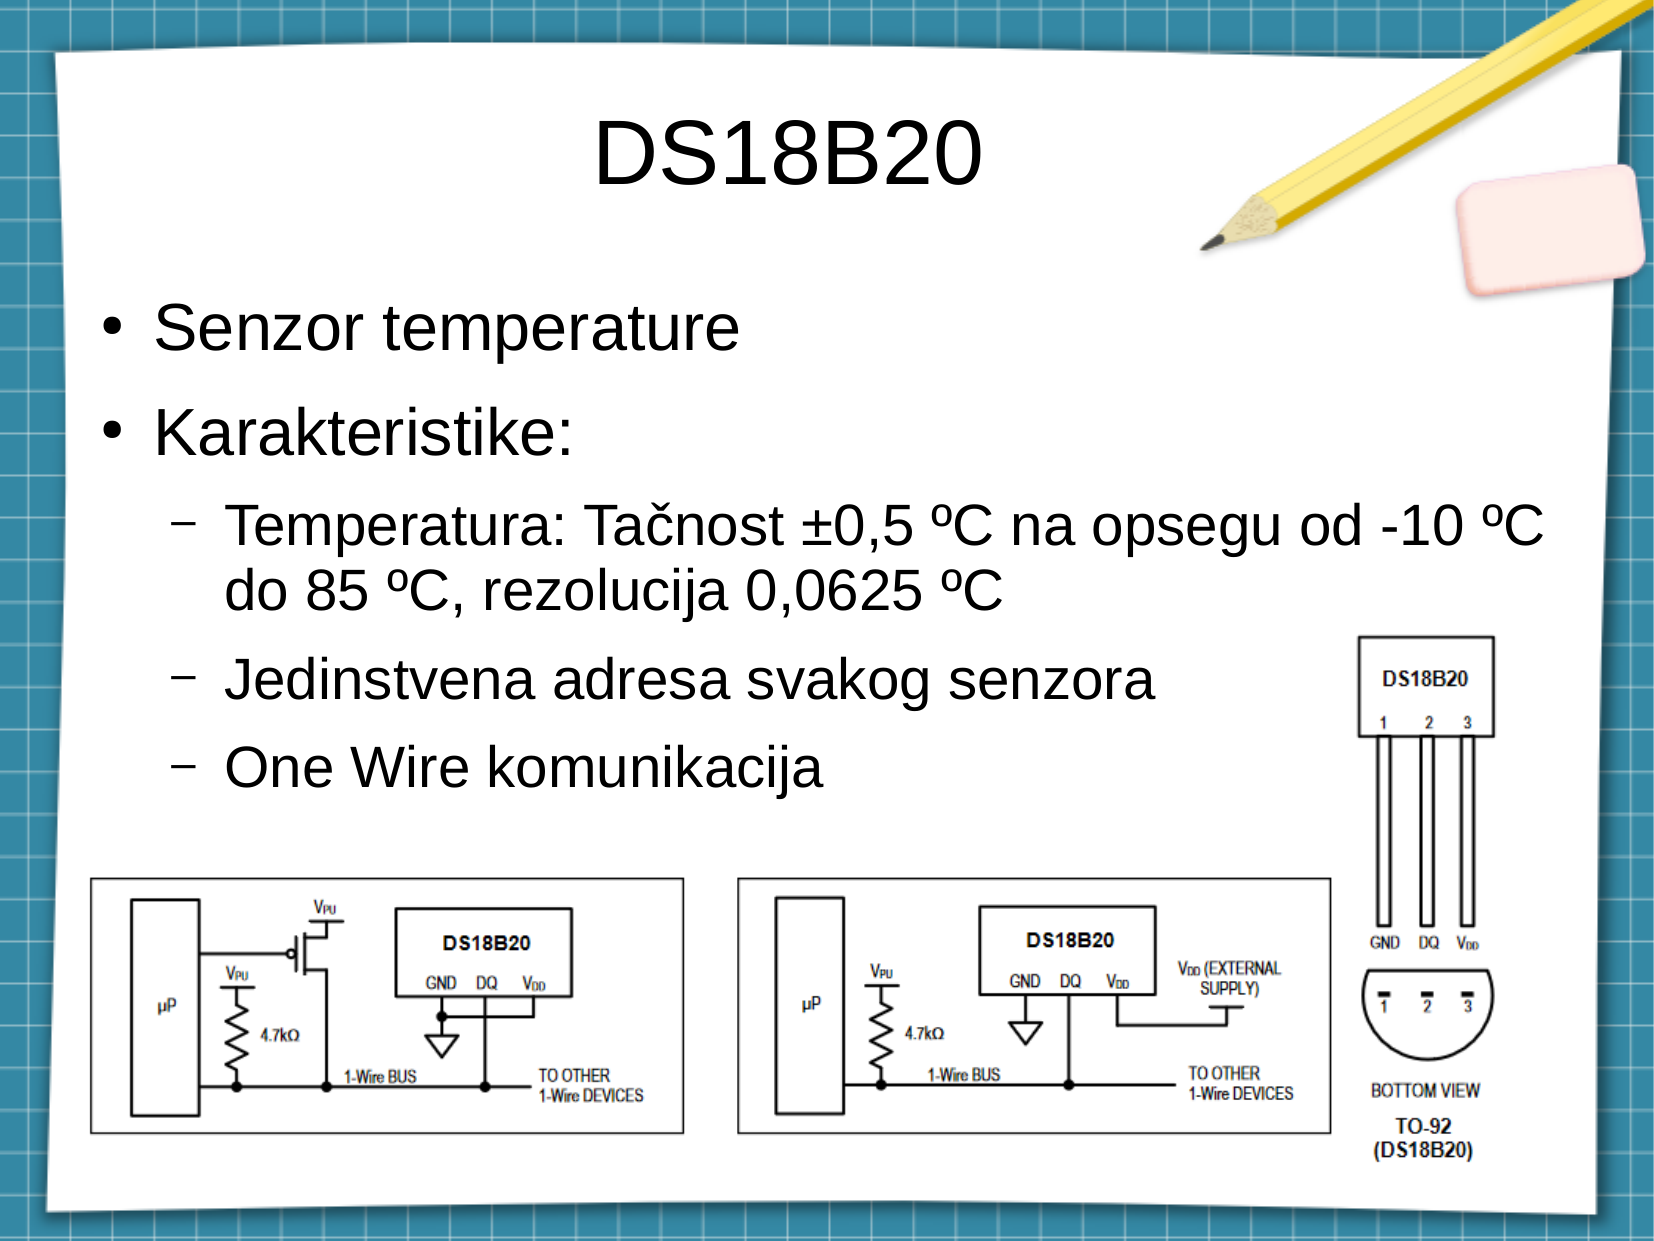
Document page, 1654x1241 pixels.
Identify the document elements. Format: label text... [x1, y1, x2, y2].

title DS18B20 [82, 49, 1571, 257]
list Senzor temperature Karakteristike: Temperatura: Tačnost ±0,5 ºC na opsegu od -10 ºC do 85 ºC, rezolucija 0,0625 ºC Jedinstvena adresa svakog senzora One Wire komunikacija [82, 290, 1571, 1010]
picture [0, 0, 1654, 1241]
